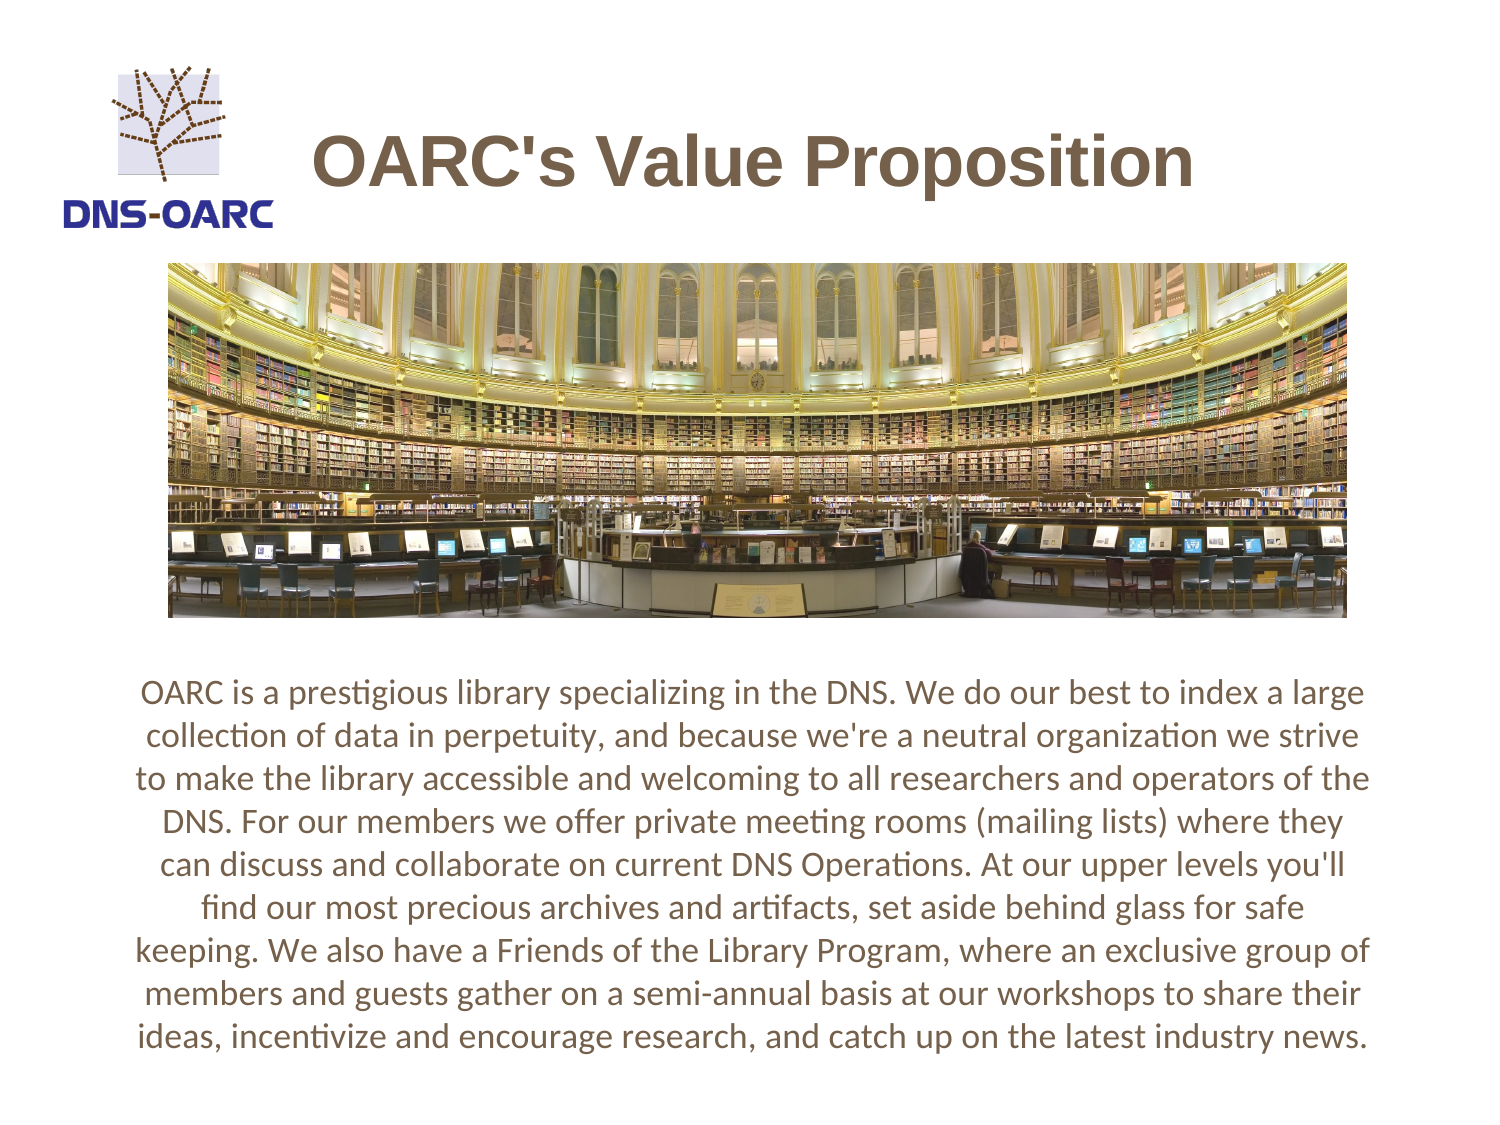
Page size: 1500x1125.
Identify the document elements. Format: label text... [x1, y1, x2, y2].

picture [60, 62, 277, 232]
list OARC is a prestigious library specializing in the DNS. We do our best to index a large collection of data in perpetuity, and because we're a neutral organization we strive to make the library accessible and welcoming to all researchers and operators of the DNS. For our members we offer private meeting rooms (mailing lists) where they can discuss and collaborate on current DNS Operations. At our upper levels you'll find our most precious archives and artifacts, set aside behind glass for safe keeping. We also have a Friends of the Library Program, where an exclusive group of members and guests gather on a semi-annual basis at our workshops to share their ideas, incentivize and encourage research, and catch up on the latest industry news. [134, 661, 1373, 1099]
picture [168, 263, 1347, 618]
title OARC's Value Proposition [277, 100, 1373, 220]
